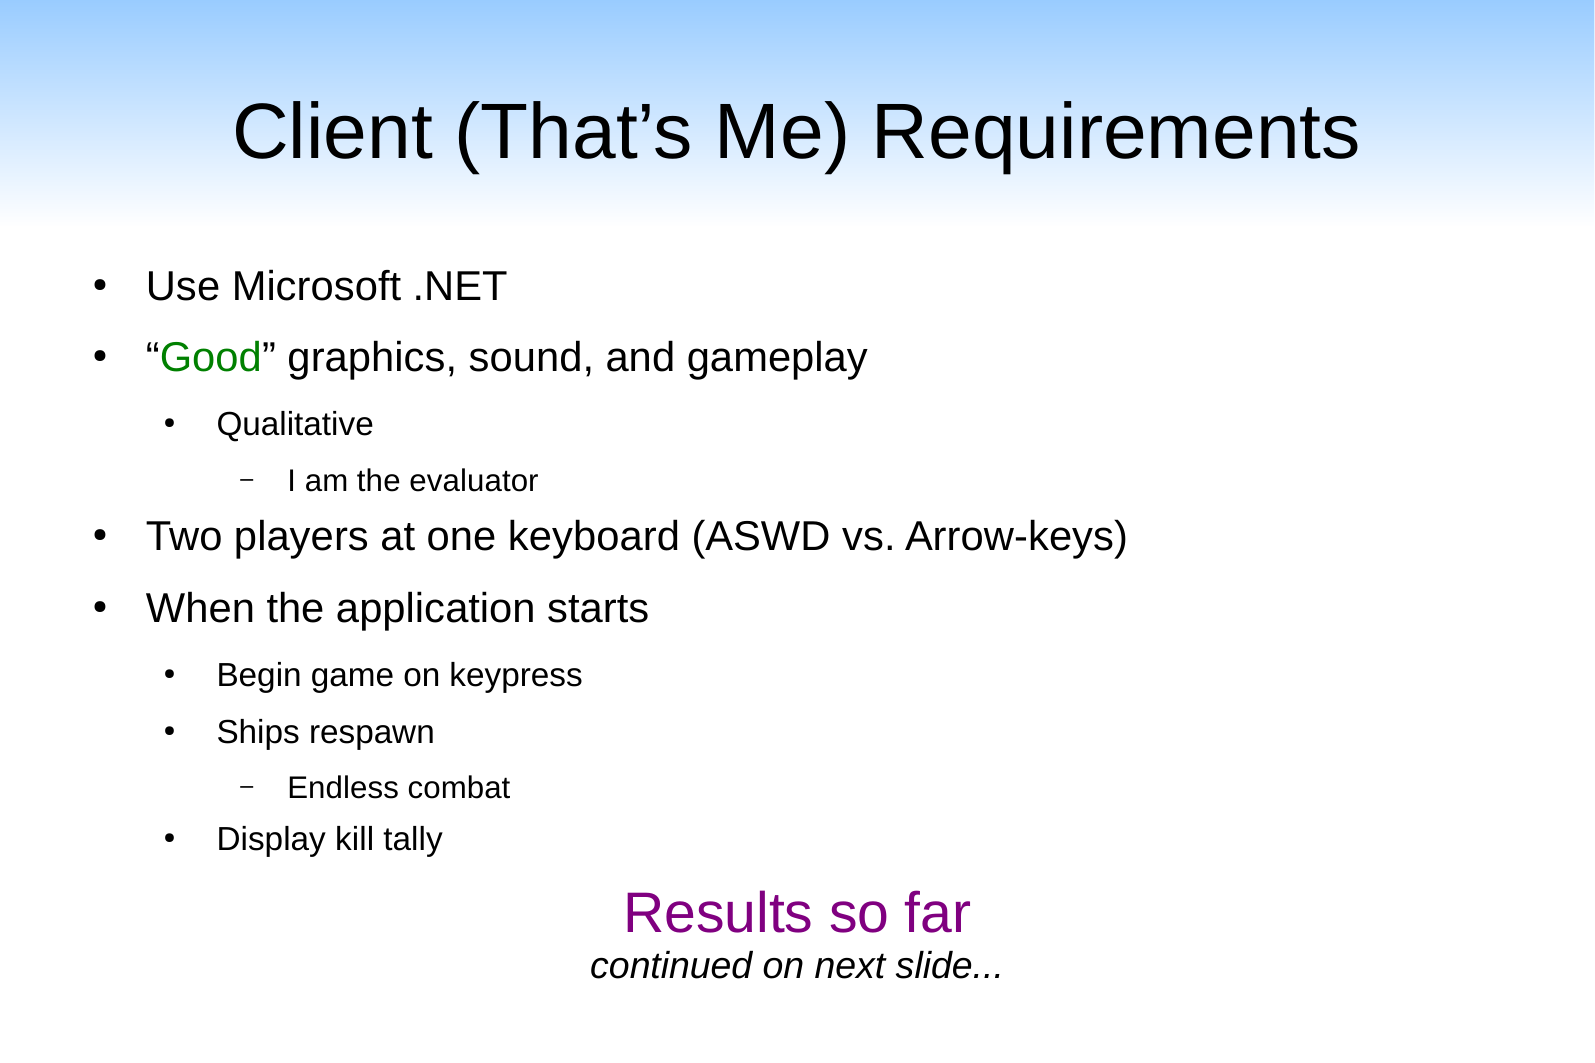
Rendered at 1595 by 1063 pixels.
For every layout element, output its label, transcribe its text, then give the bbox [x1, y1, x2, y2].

text_box Results so far continued on next slide... [549, 881, 1046, 987]
text_box [0, 0, 1595, 226]
list Use Microsoft .NET “Good” graphics, sound, and gameplay Qualitative I am the evaluator Two players at one keyboard (ASWD vs. Arrow-keys) When the application starts Begin game on keypress Ships respawn Endless combat Display kill tally [75, 262, 1510, 860]
title Client (That’s Me) Requirements [79, 42, 1515, 220]
